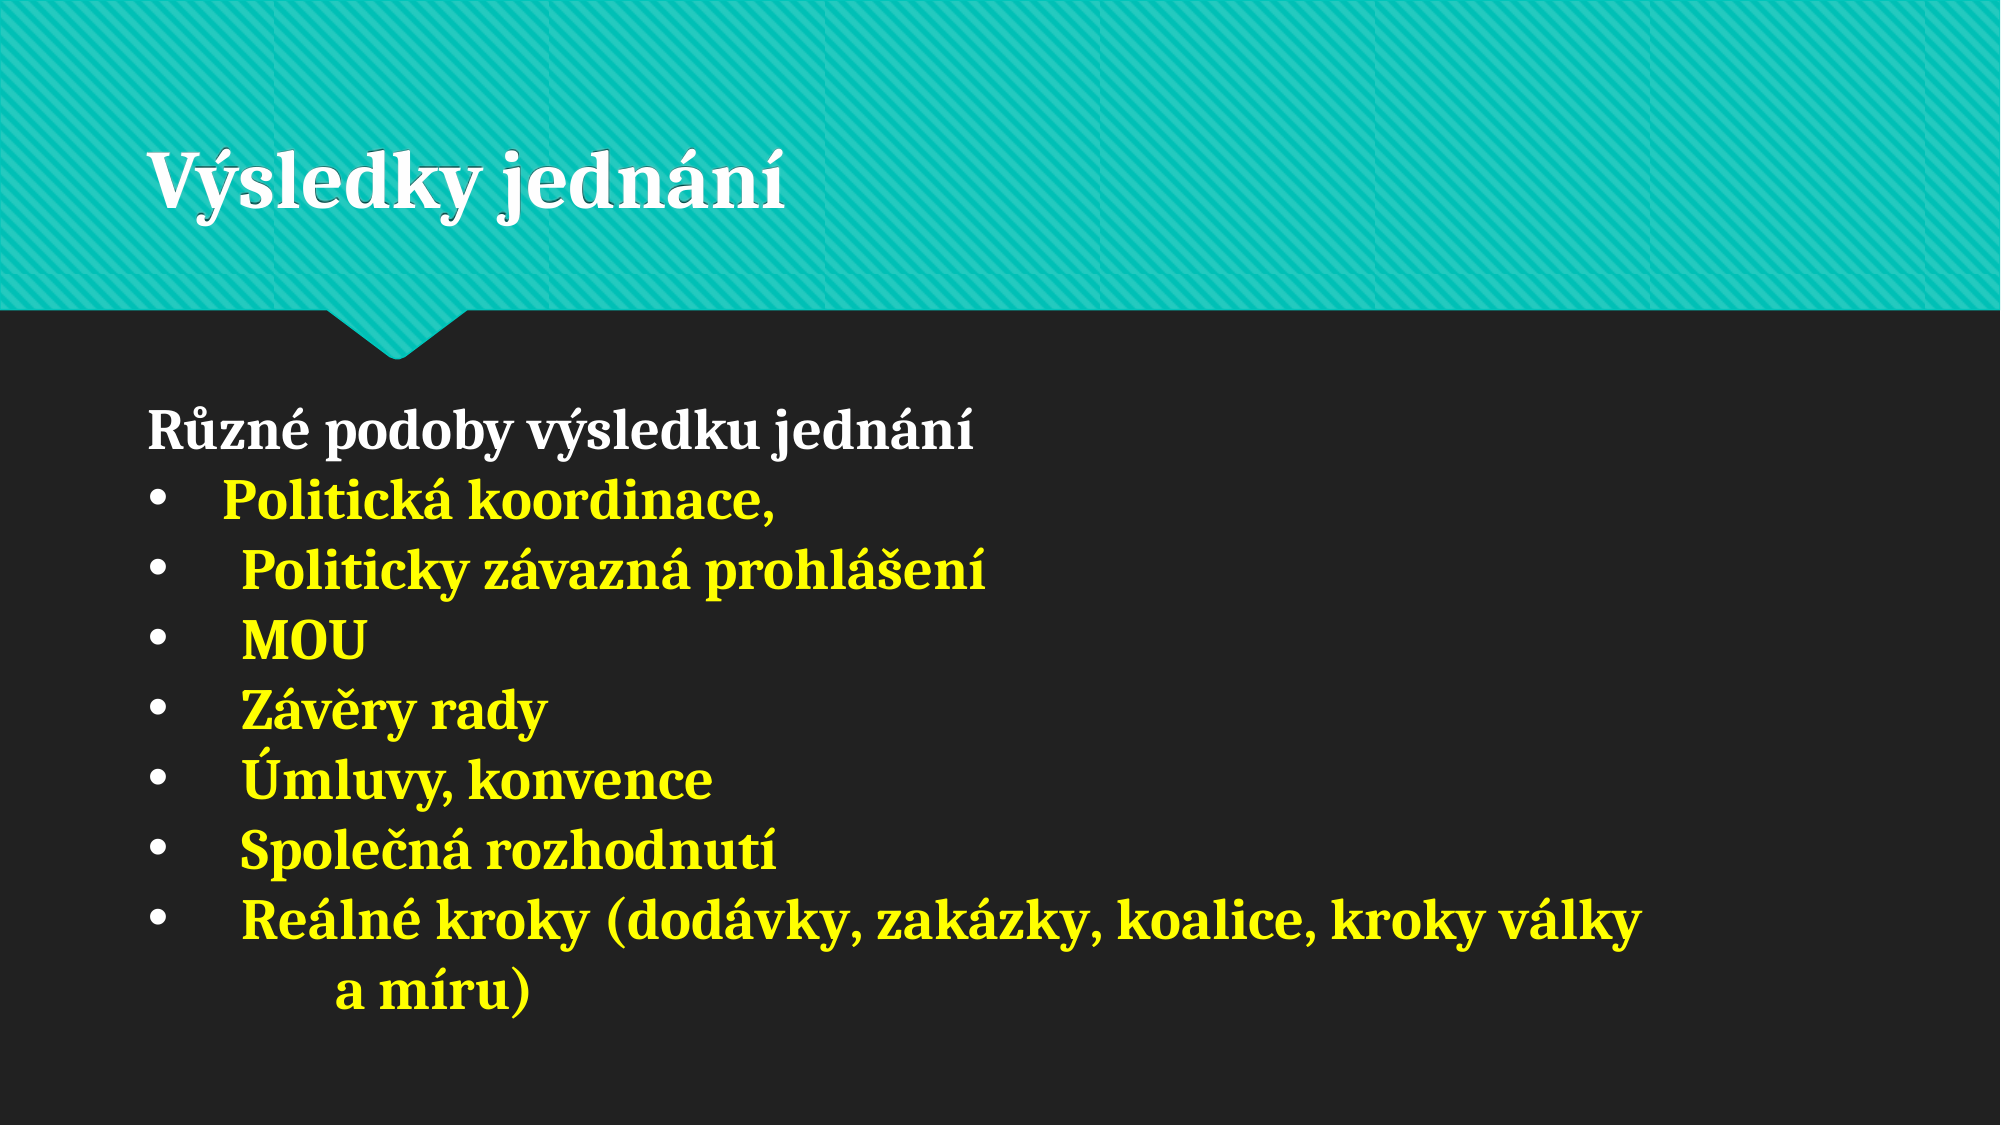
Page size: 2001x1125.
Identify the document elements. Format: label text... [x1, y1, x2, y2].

text_box Různé podoby výsledku jednání Politická koordinace, Politicky závazná prohlášení MOU Závěry rady Úmluvy, konvence Společná rozhodnutí Reálné kroky (dodávky, zakázky, koalice, kroky války a míru) [132, 383, 1670, 1081]
title Výsledky jednání [132, 73, 1868, 233]
